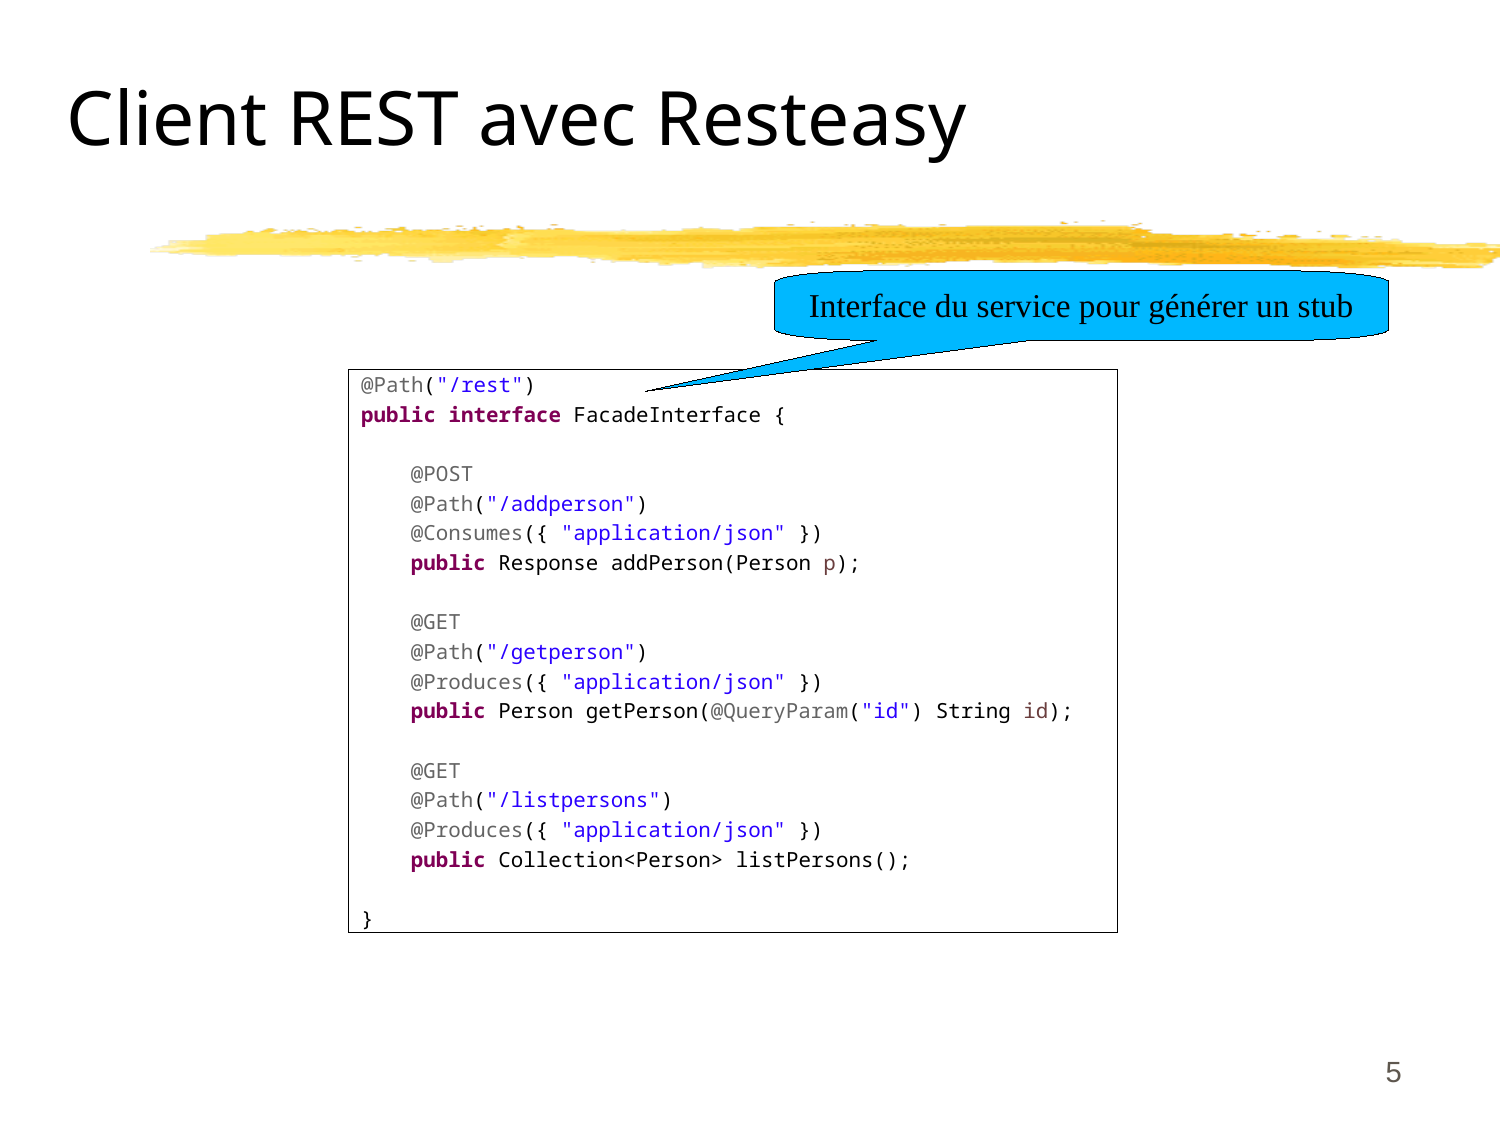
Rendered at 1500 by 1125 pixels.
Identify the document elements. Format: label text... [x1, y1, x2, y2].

picture [150, 215, 1500, 279]
text_box @Path("/rest") public interface FacadeInterface { @POST @Path("/addperson") @Consumes({ "application/json" }) public Response addPerson(Person p); @GET @Path("/getperson") @Produces({ "application/json" }) public Person getPerson(@QueryParam("id") String id); @GET @Path("/listpersons") @Produces({ "application/json" }) public Collection<Person> listPersons(); } [348, 369, 1118, 877]
title Client REST avec Resteasy [66, 13, 1342, 225]
text_box Interface du service pour générer un stub [645, 270, 1389, 392]
